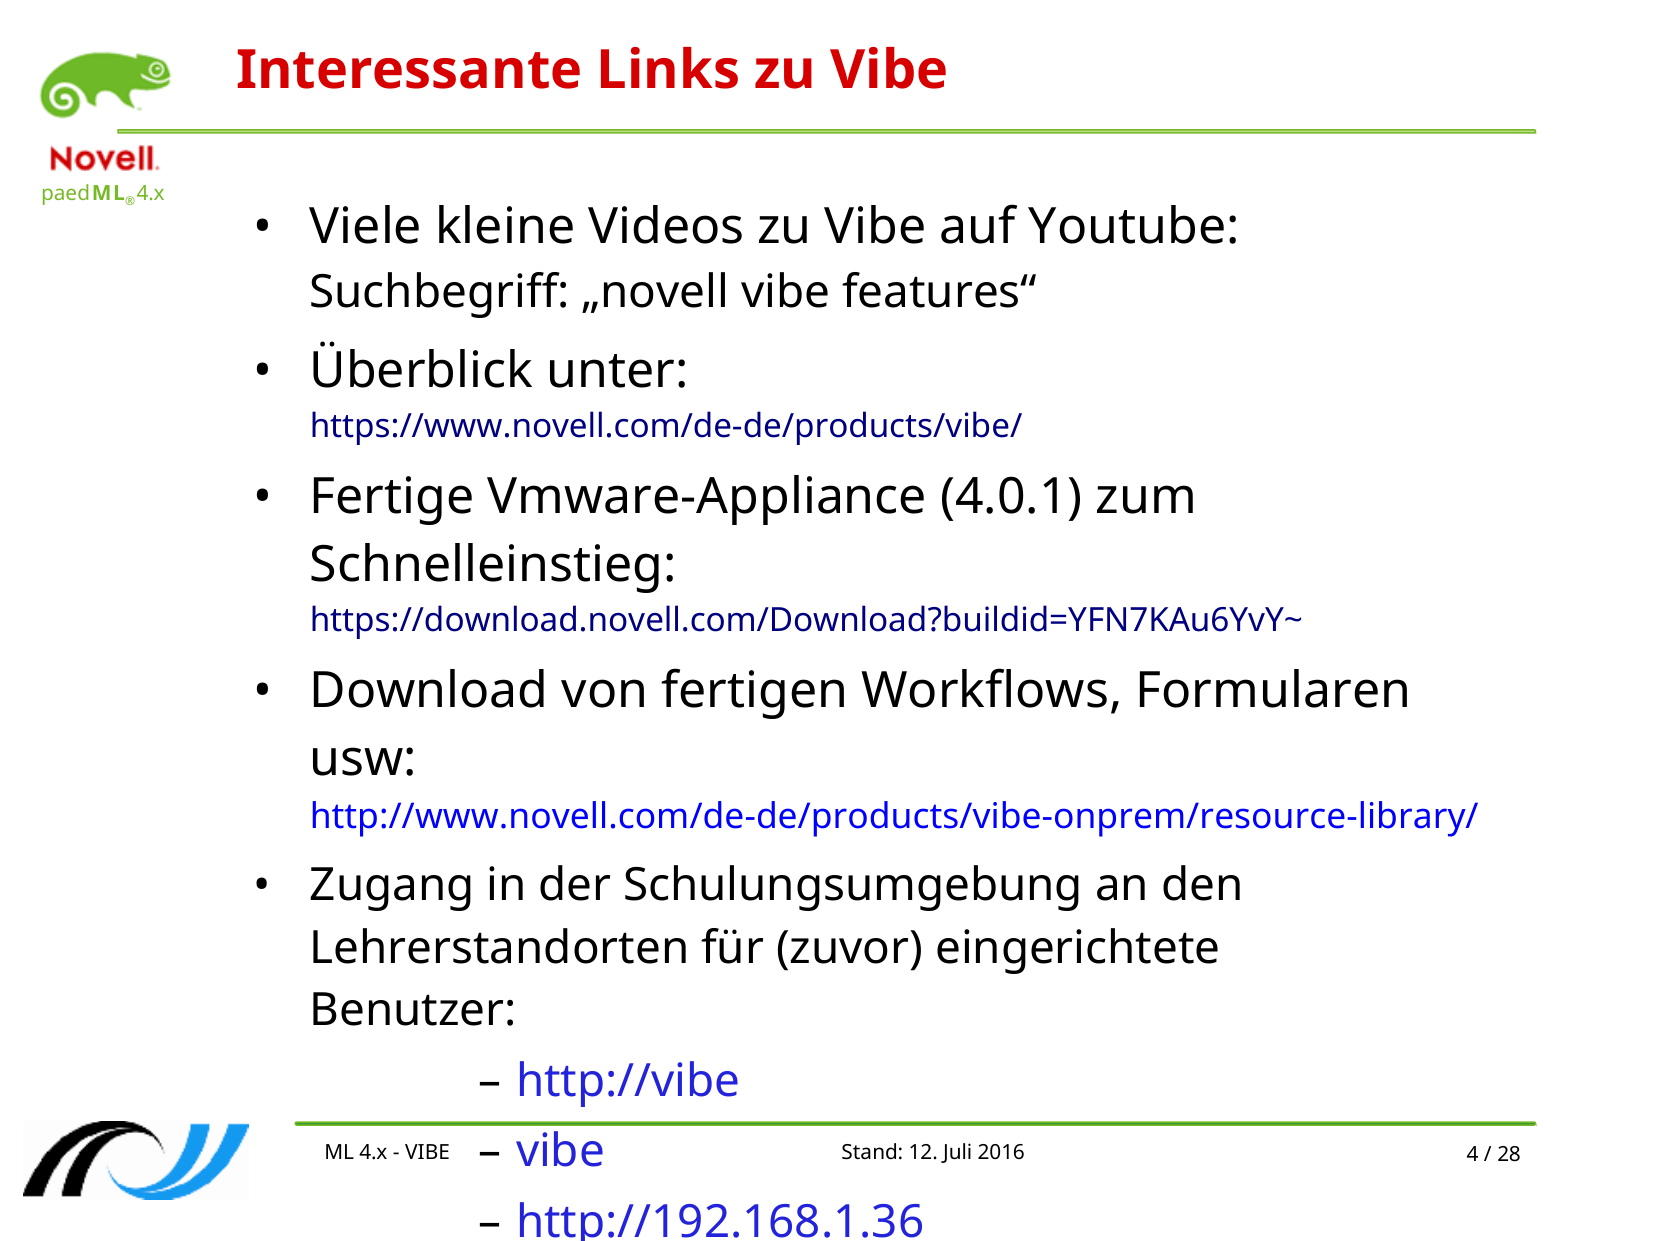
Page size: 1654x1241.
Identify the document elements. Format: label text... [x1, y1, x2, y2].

title Interessante Links zu Vibe [236, 17, 1536, 119]
list Viele kleine Videos zu Vibe auf Youtube: Suchbegriff: „novell vibe features“ Überblick unter: https://www.novell.com/de-de/products/vibe/ Fertige Vmware-Appliance (4.0.1) zum Schnelleinstieg: https://download.novell.com/Download?buildid=YFN7KAu6YvY~ Download von fertigen Workflows, Formularen usw: http://www.novell.com/de-de/products/vibe-onprem/resource-library/ Zugang in der Schulungsumgebung an den Lehrerstandorten für (zuvor) eingerichtete Benutzer: http://vibe vibe http://192.168.1.36 [253, 190, 1530, 1241]
picture [23, 1121, 249, 1200]
picture [26, 35, 184, 193]
